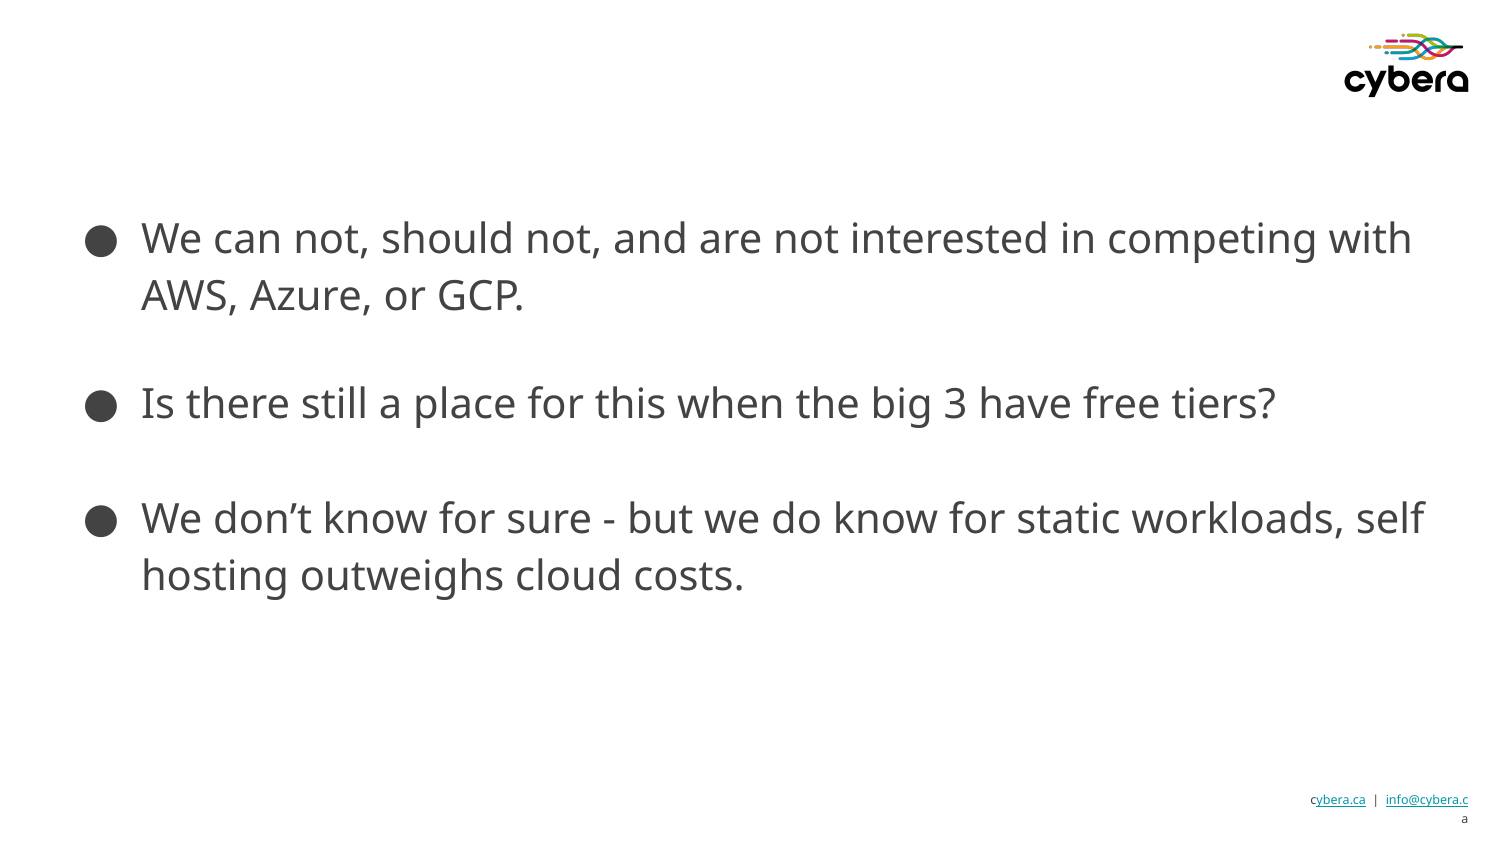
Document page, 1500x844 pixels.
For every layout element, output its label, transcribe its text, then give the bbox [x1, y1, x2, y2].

list We can not, should not, and are not interested in competing with AWS, Azure, or GCP. Is there still a place for this when the big 3 have free tiers? We don’t know for sure - but we do know for static workloads, self hosting outweighs cloud costs. [51, 189, 1451, 750]
picture [1344, 33, 1469, 98]
